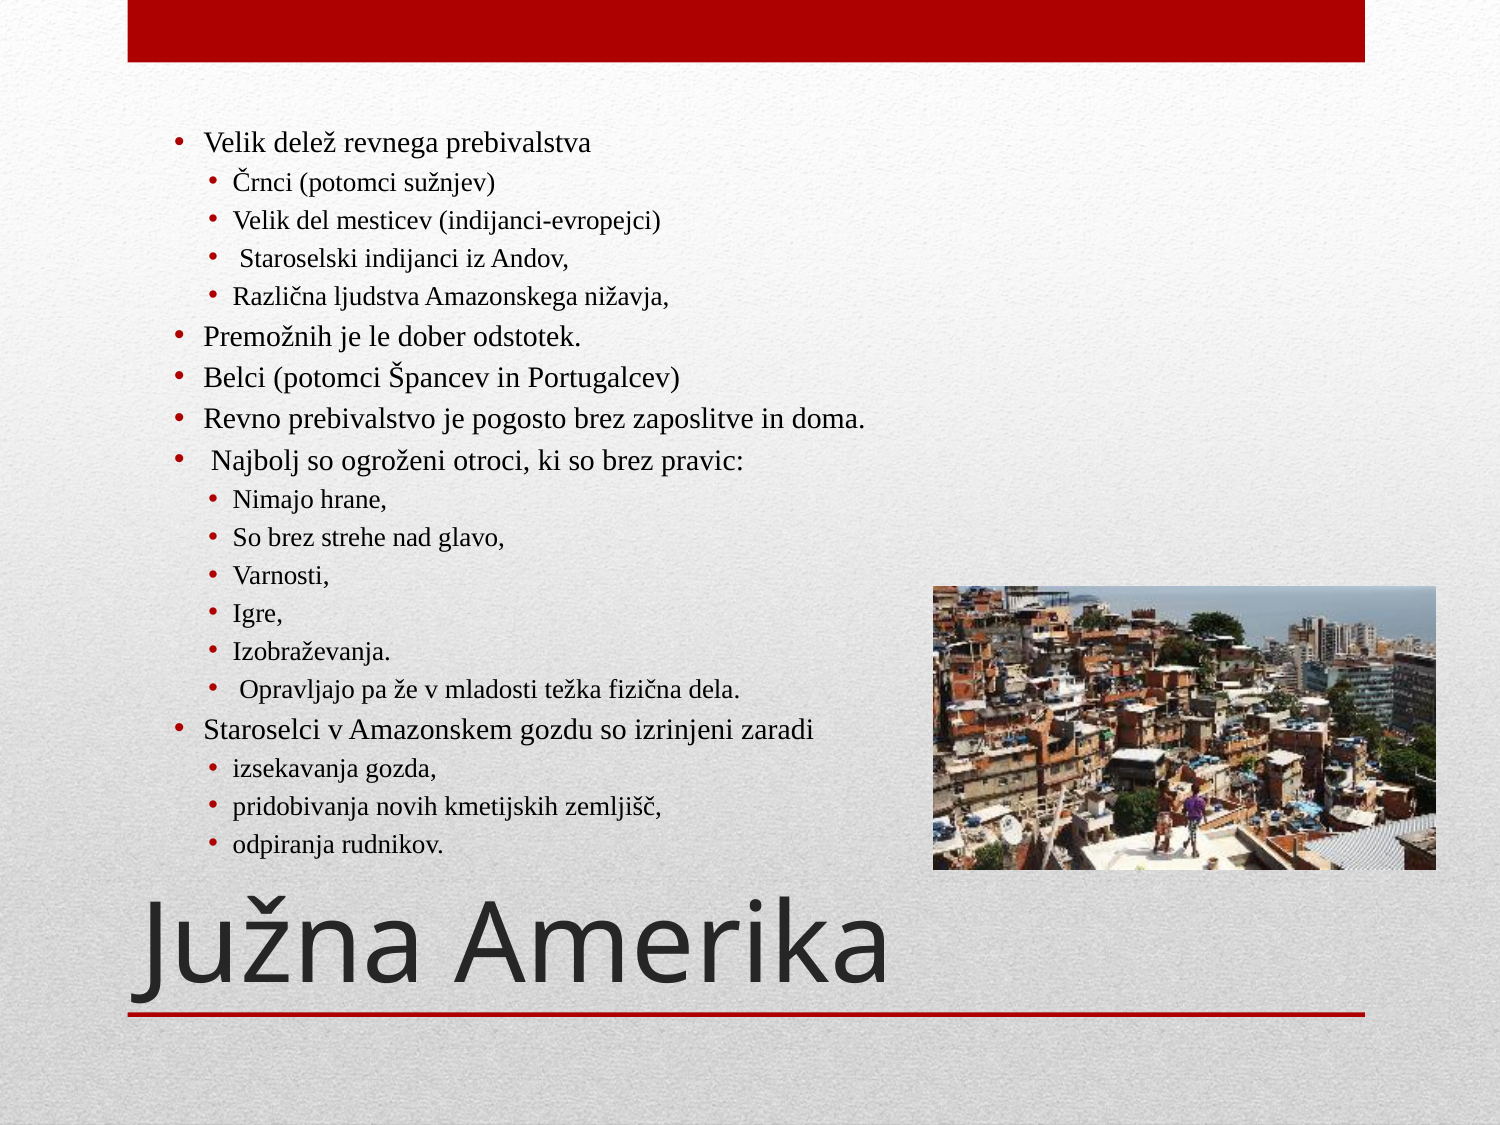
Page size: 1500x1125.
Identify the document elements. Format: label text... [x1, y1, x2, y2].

title Južna Amerika [125, 870, 1238, 1013]
list Velik delež revnega prebivalstva Črnci (potomci sužnjev) Velik del mesticev (indijanci-evropejci) Staroselski indijanci iz Andov, Različna ljudstva Amazonskega nižavja, Premožnih je le dober odstotek. Belci (potomci Špancev in Portugalcev) Revno prebivalstvo je pogosto brez zaposlitve in doma. Najbolj so ogroženi otroci, ki so brez pravic: Nimajo hrane, So brez strehe nad glavo, Varnosti, Igre, Izobraževanja. Opravljajo pa že v mladosti težka fizična dela. Staroselci v Amazonskem gozdu so izrinjeni zaradi izsekavanja gozda, pridobivanja novih kmetijskih zemljišč, odpiranja rudnikov. [125, 112, 1363, 870]
picture [0, 0, 1500, 1125]
